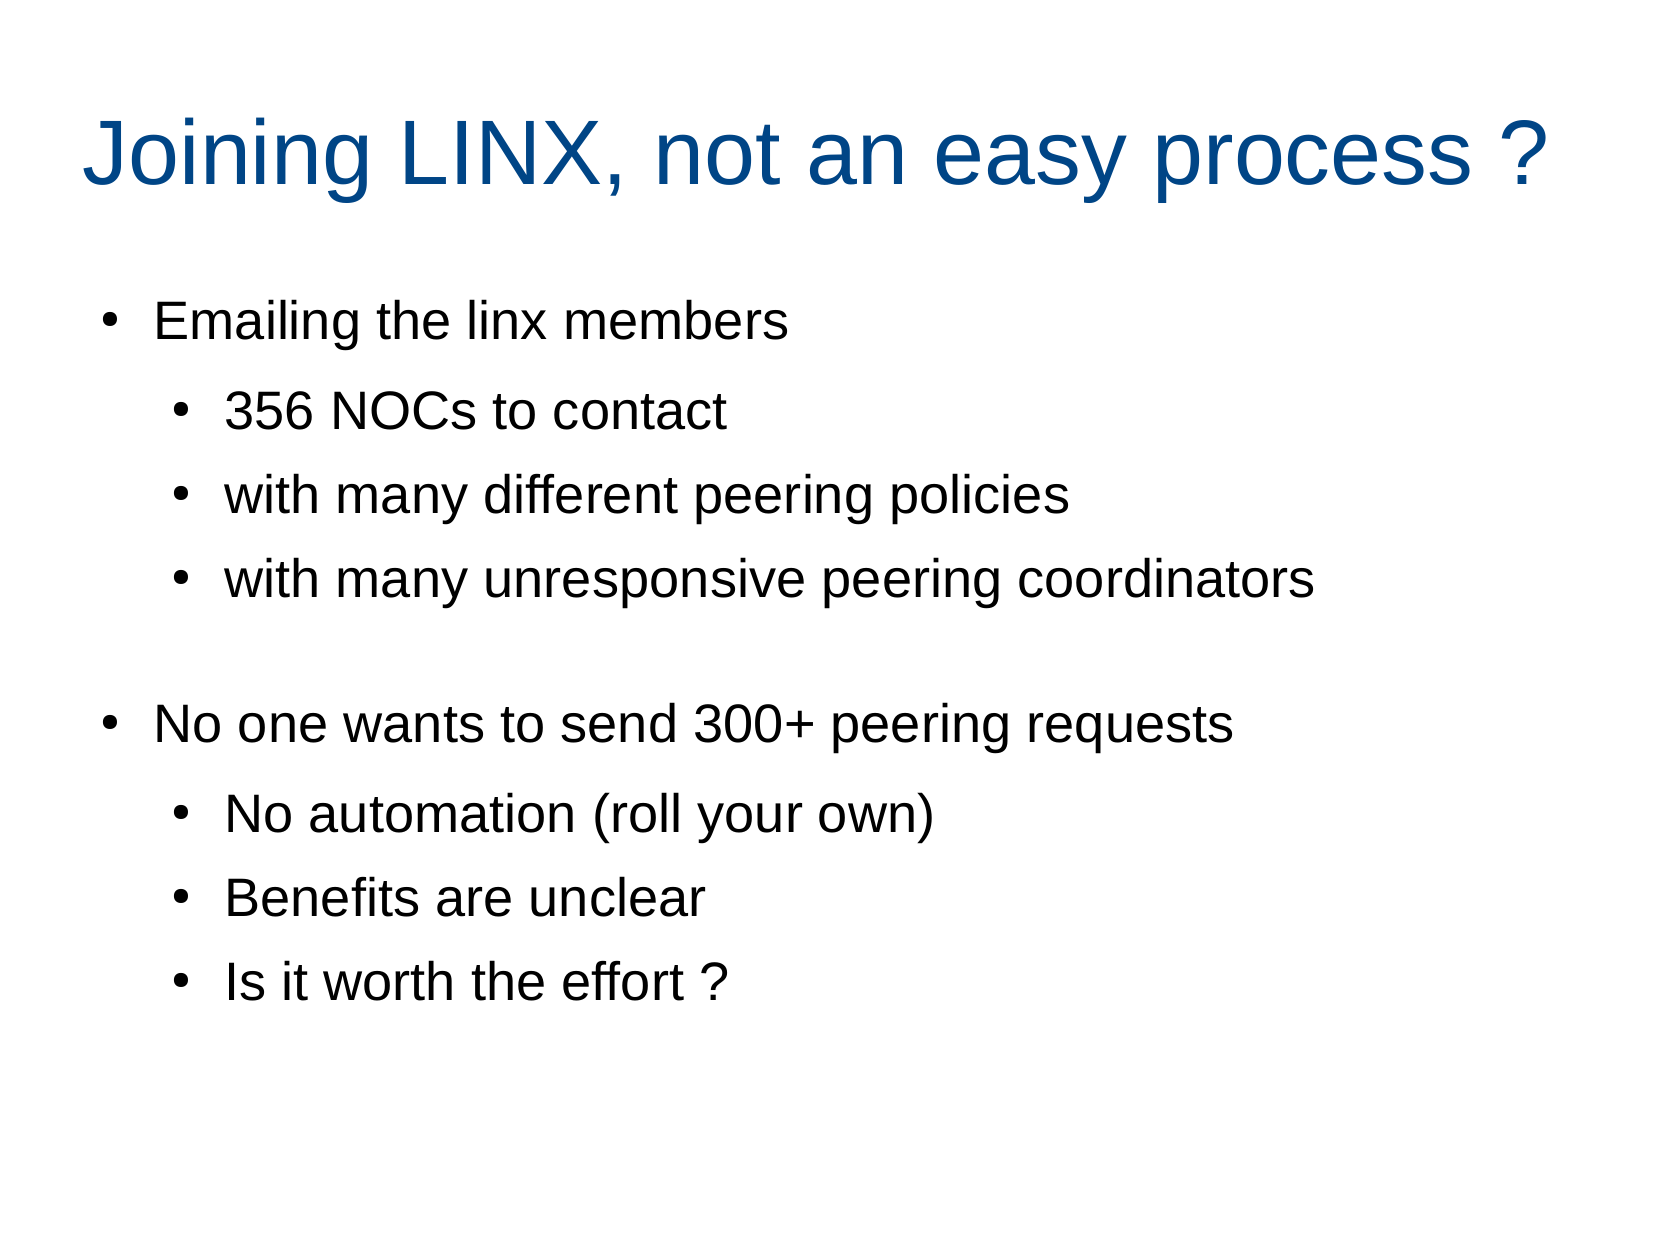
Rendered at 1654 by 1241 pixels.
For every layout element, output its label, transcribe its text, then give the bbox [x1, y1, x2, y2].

list Emailing the linx members 356 NOCs to contact with many different peering policies with many unresponsive peering coordinators No one wants to send 300+ peering requests No automation (roll your own) Benefits are unclear Is it worth the effort ? [82, 290, 1571, 1094]
title Joining LINX, not an easy process ? [82, 56, 1571, 250]
